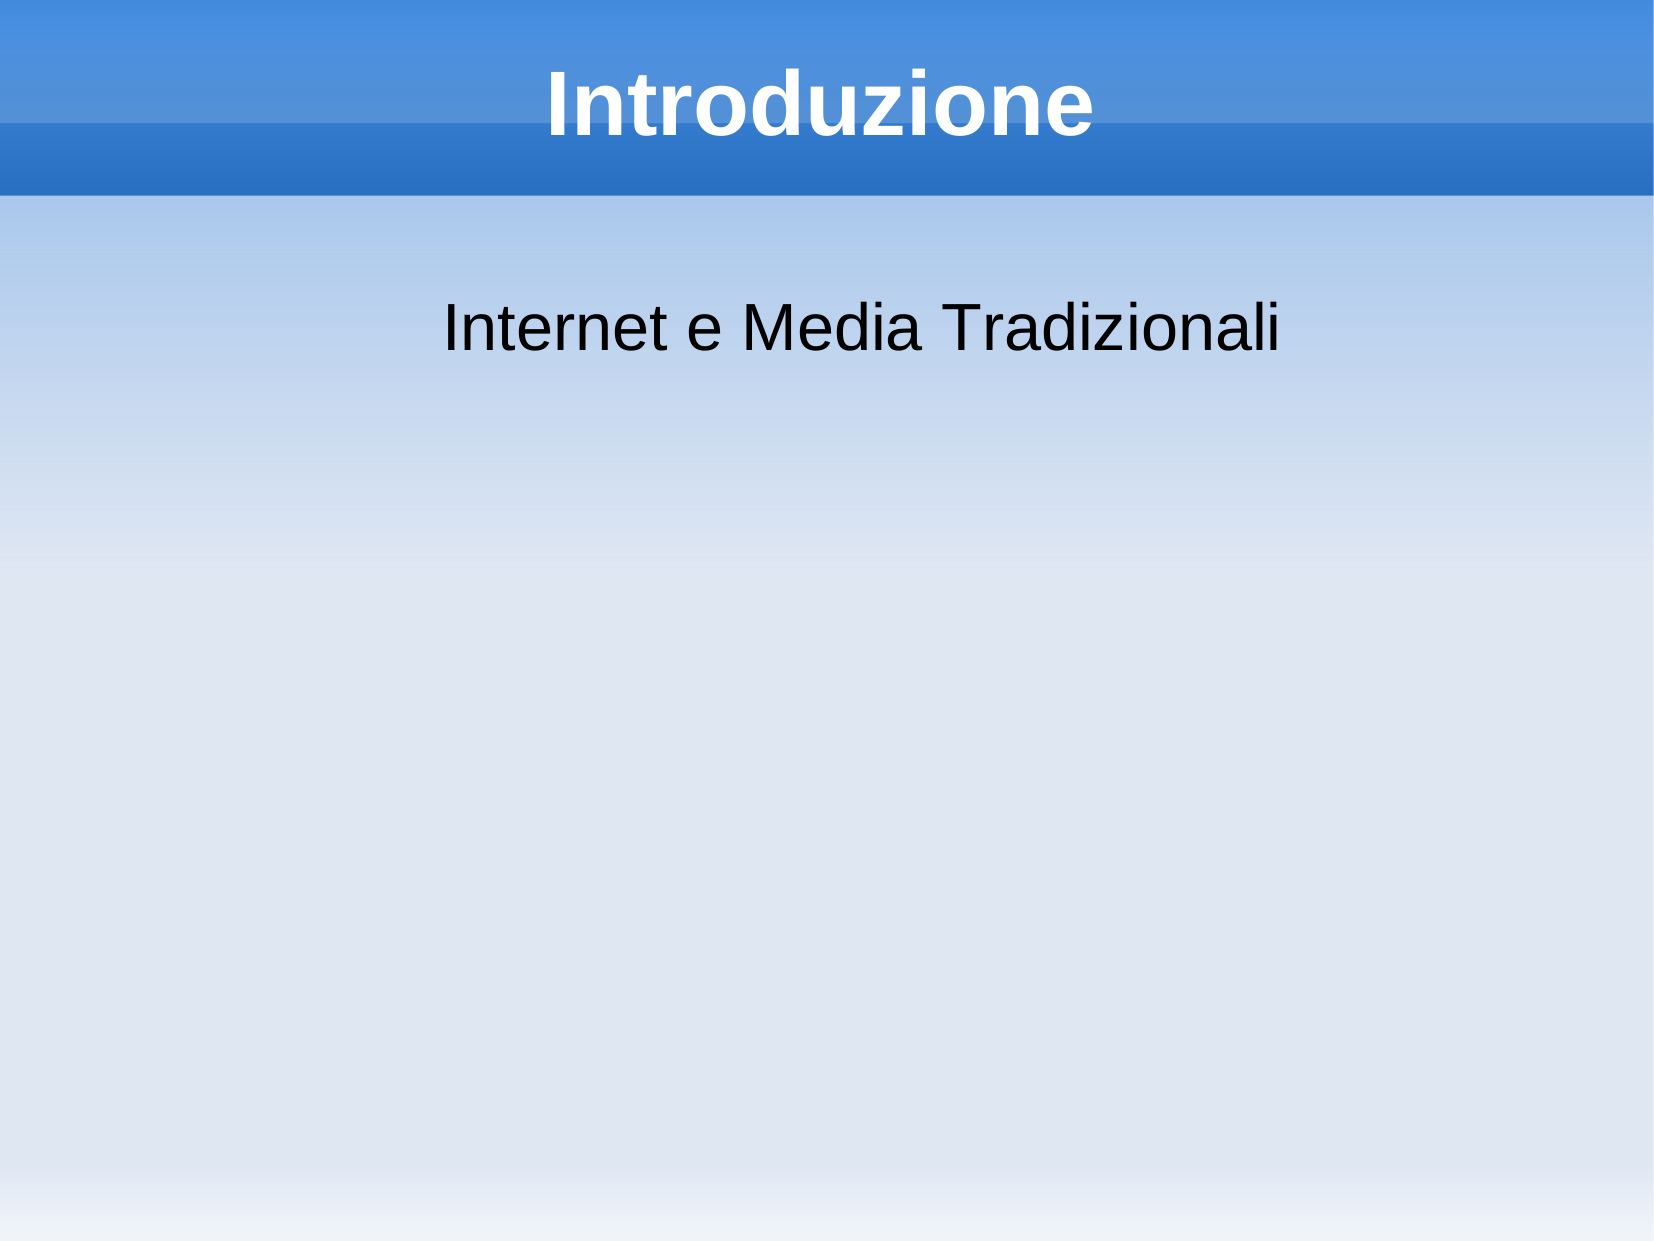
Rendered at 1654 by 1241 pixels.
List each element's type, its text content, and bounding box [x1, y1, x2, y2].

title Introduzione [76, 7, 1565, 200]
picture [0, 0, 1654, 1241]
list Internet e Media Tradizionali [82, 290, 1571, 1094]
